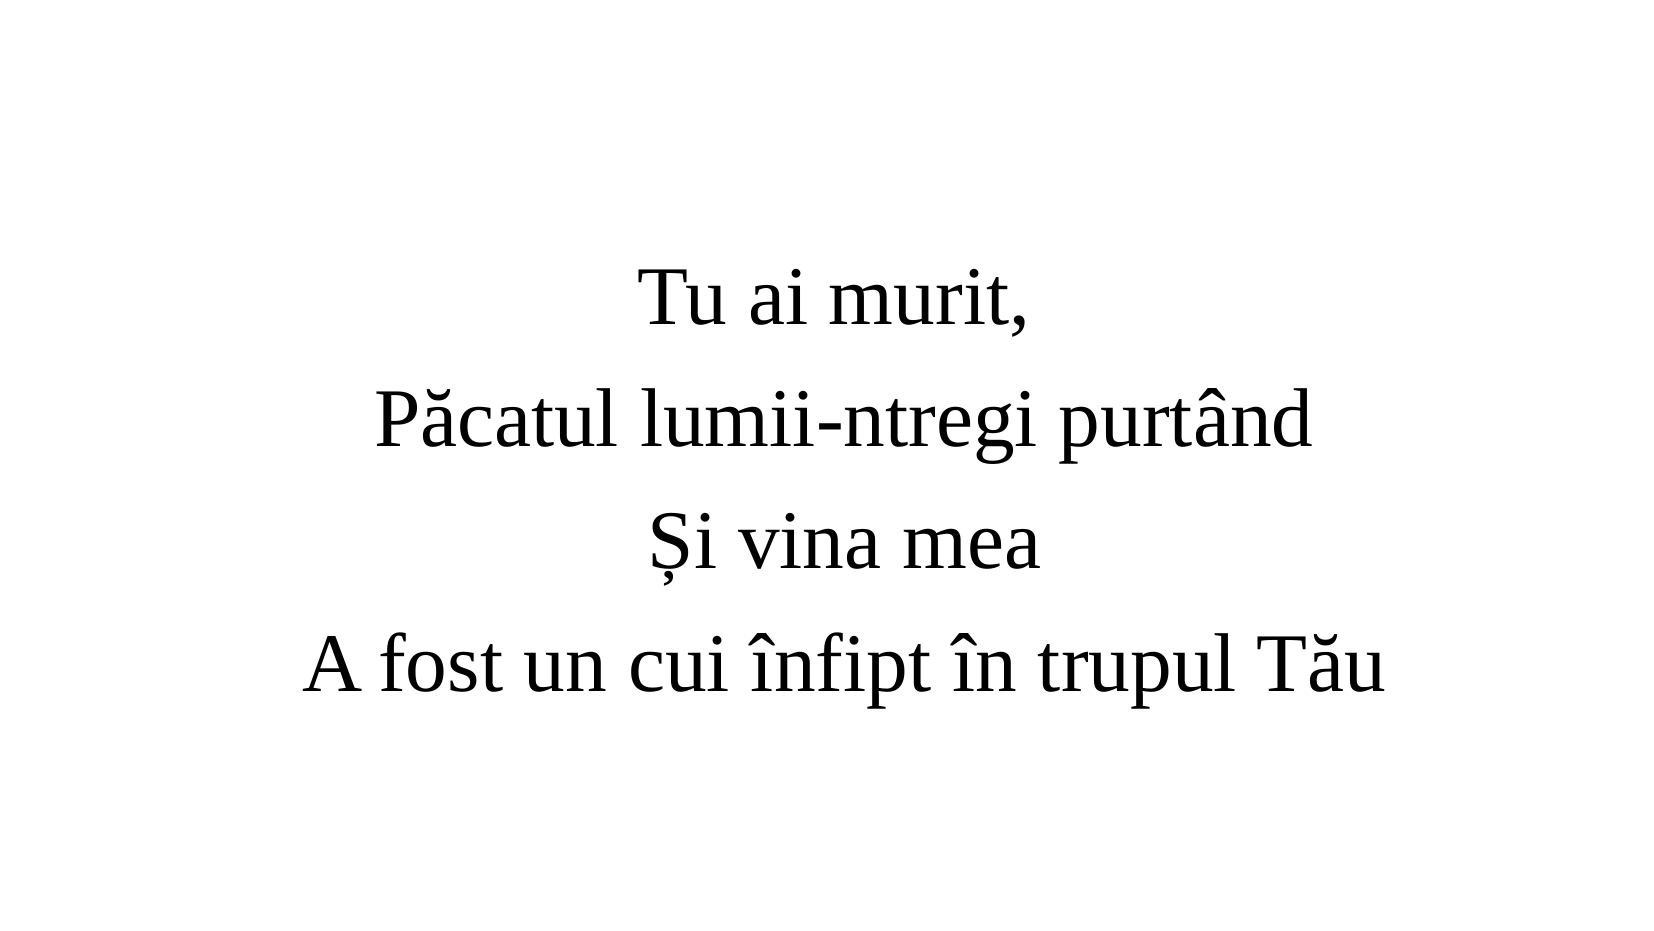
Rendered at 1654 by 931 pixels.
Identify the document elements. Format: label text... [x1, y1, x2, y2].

subtitle Tu ai murit, Păcatul lumii-ntregi purtând Și vina mea A fost un cui înfipt în trupul Tău [177, 237, 1512, 712]
